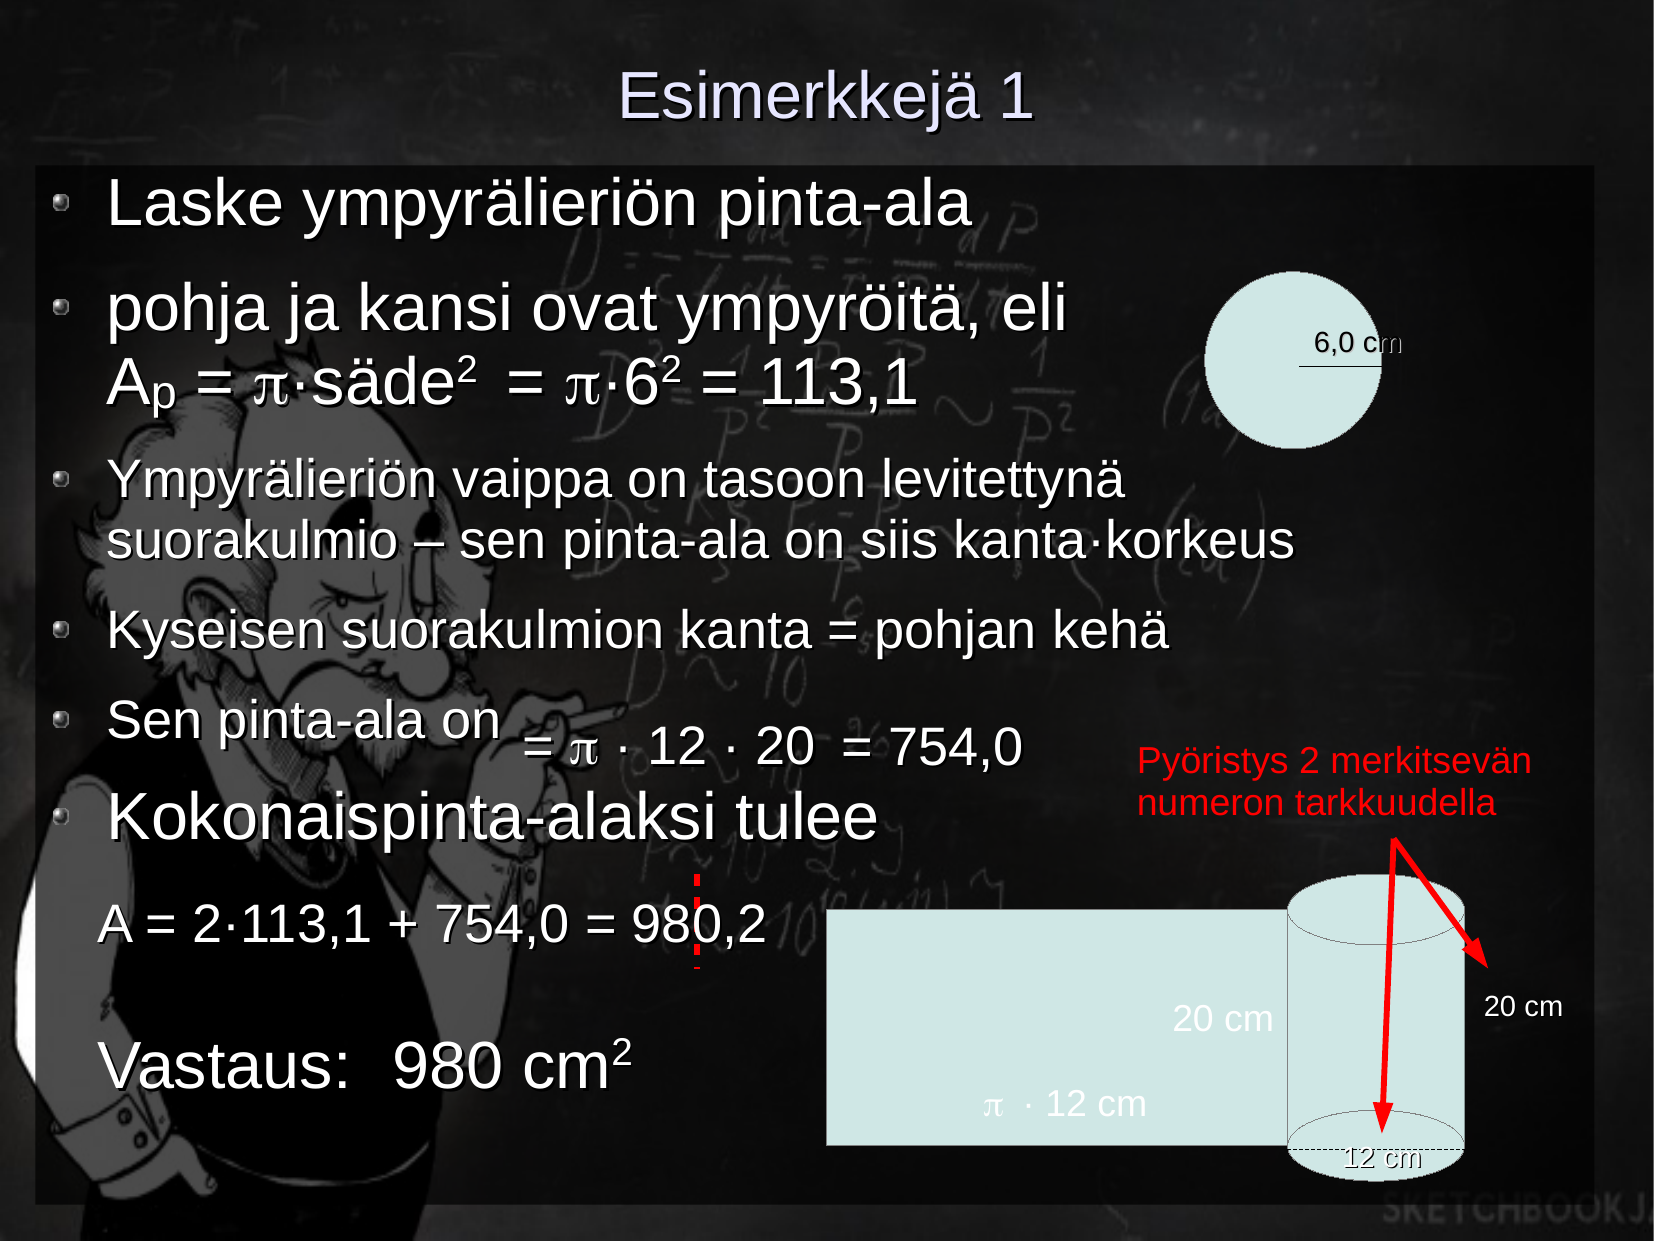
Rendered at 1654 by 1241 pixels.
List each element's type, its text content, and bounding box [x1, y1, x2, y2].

text_box A = 2·113,1 + 754,0 = 980,2 [47, 885, 863, 962]
text_box Pyöristys 2 merkitsevän numeron tarkkuudella [1122, 732, 1642, 832]
text_box p · 12 cm [968, 1074, 1182, 1136]
text_box [1429, 881, 1465, 930]
text_box Vastaus: [47, 1020, 342, 1111]
text_box 12 cm [1287, 1133, 1477, 1182]
text_box 20 cm [1157, 990, 1371, 1048]
text_box 980 cm2 [342, 1020, 733, 1113]
title Esimerkkejä 1 [82, 49, 1571, 142]
text_box = 754,0 [791, 708, 1229, 785]
text_box [826, 874, 1389, 1146]
text_box 6,0 cm [1299, 318, 1453, 367]
list Laske ympyrälieriön pinta-ala pohja ja kansi ovat ympyröitä, eli Ap = p·säde2 = p·62 = 113,1 Ympyrälieriön vaippa on tasoon levitettynä suorakulmio – sen pinta-ala on siis kanta·korkeus Kyseisen suorakulmion kanta = pohjan kehä Sen pinta-ala on Kokonaispinta-alaksi tulee [35, 165, 1595, 1205]
text_box [1383, 874, 1465, 1133]
text_box [1204, 271, 1382, 449]
text_box = p · 12 · 20 [472, 696, 910, 787]
text_box 20 cm [1429, 982, 1619, 1031]
picture [0, 0, 1654, 1241]
